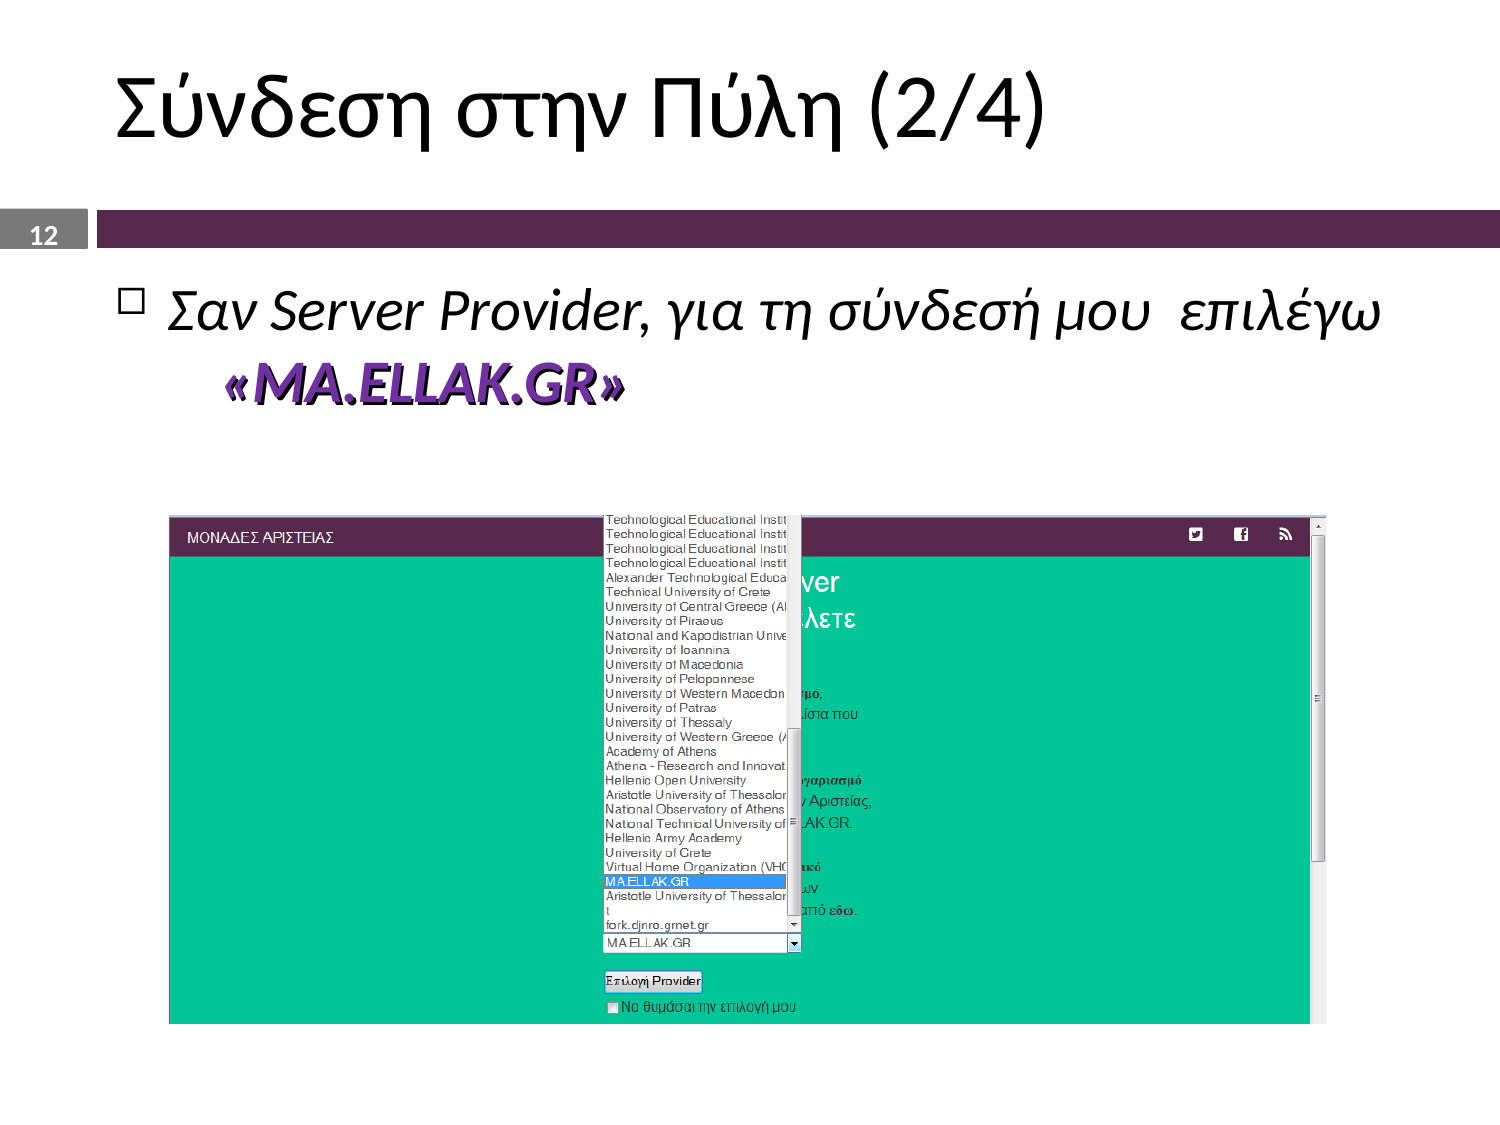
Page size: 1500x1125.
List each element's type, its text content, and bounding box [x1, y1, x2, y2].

picture [168, 515, 1327, 1024]
list Σαν Server Provider, για τη σύνδεσή μου επιλέγω «MA.ELLAK.GR» [100, 262, 1438, 1000]
title Σύνδεση στην Πύλη (2/4) [100, 19, 1438, 182]
text_box [0, 208, 88, 249]
